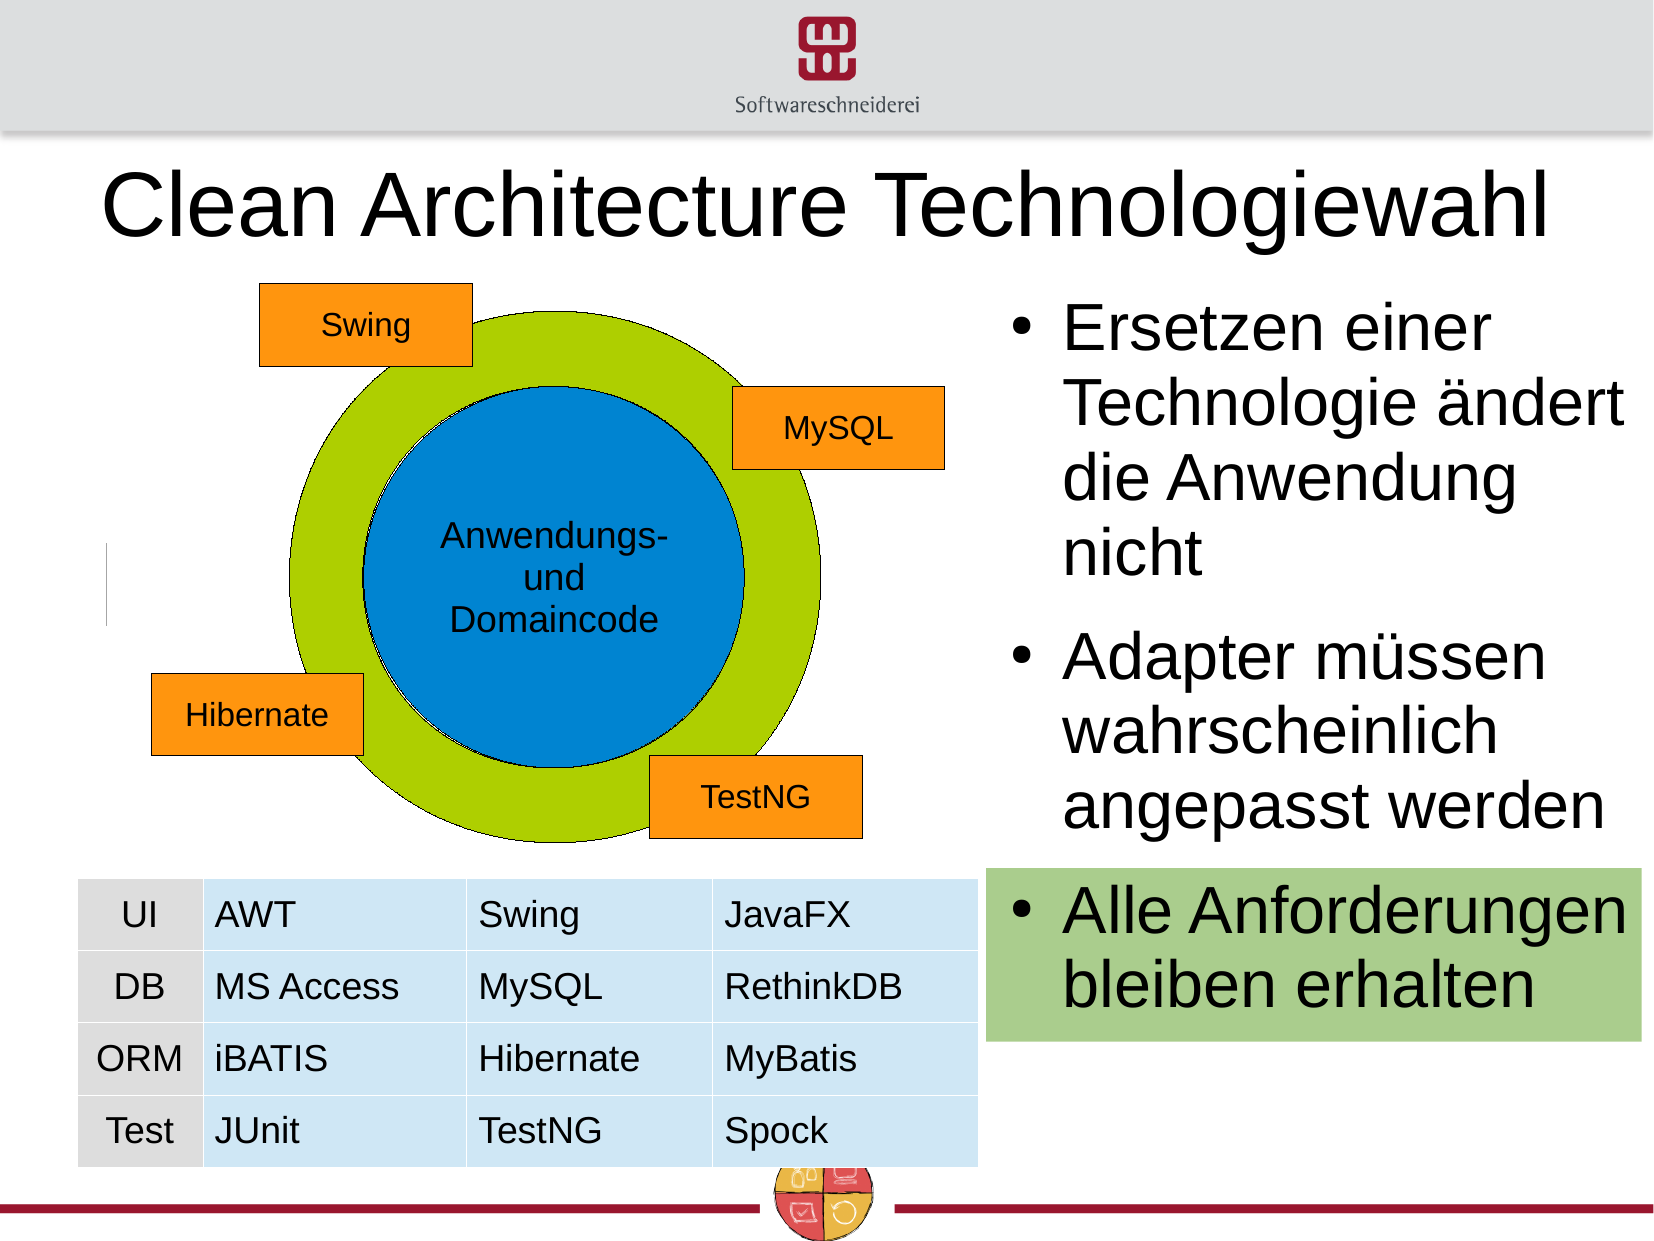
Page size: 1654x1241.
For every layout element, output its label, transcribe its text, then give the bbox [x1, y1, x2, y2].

text_box MySQL [732, 386, 945, 470]
table_cell TestNG [467, 1096, 712, 1167]
table_header AWT [204, 879, 466, 950]
table_cell Hibernate [467, 1023, 712, 1095]
table_header JavaFX [713, 879, 978, 950]
table_header UI [78, 879, 203, 950]
table_cell Test [78, 1096, 203, 1167]
table_header Swing [467, 879, 712, 950]
table_cell MyBatis [713, 1023, 978, 1095]
table_cell Spock [713, 1096, 978, 1167]
text_box [106, 307, 945, 843]
list Ersetzen einer Technologie ändert die Anwendung nicht Adapter müssen wahrscheinlich angepasst werden Alle Anforderungen bleiben erhalten [992, 290, 1630, 1241]
text_box TestNG [649, 755, 863, 839]
text_box Hibernate [151, 673, 364, 756]
table_cell DB [78, 951, 203, 1022]
text_box [1630, 868, 1642, 1042]
title Clean Architecture Technologiewahl [82, 147, 1571, 257]
text_box Anwendungs- und Domaincode [363, 387, 744, 767]
table_cell iBATIS [204, 1023, 466, 1095]
table_cell RethinkDB [713, 951, 978, 1022]
text_box [986, 868, 992, 1042]
table_cell MySQL [467, 951, 712, 1022]
table_cell JUnit [204, 1096, 466, 1167]
picture [0, 0, 1654, 1241]
table_cell ORM [78, 1023, 203, 1095]
table_cell MS Access [204, 951, 466, 1022]
text_box Swing [259, 283, 473, 367]
